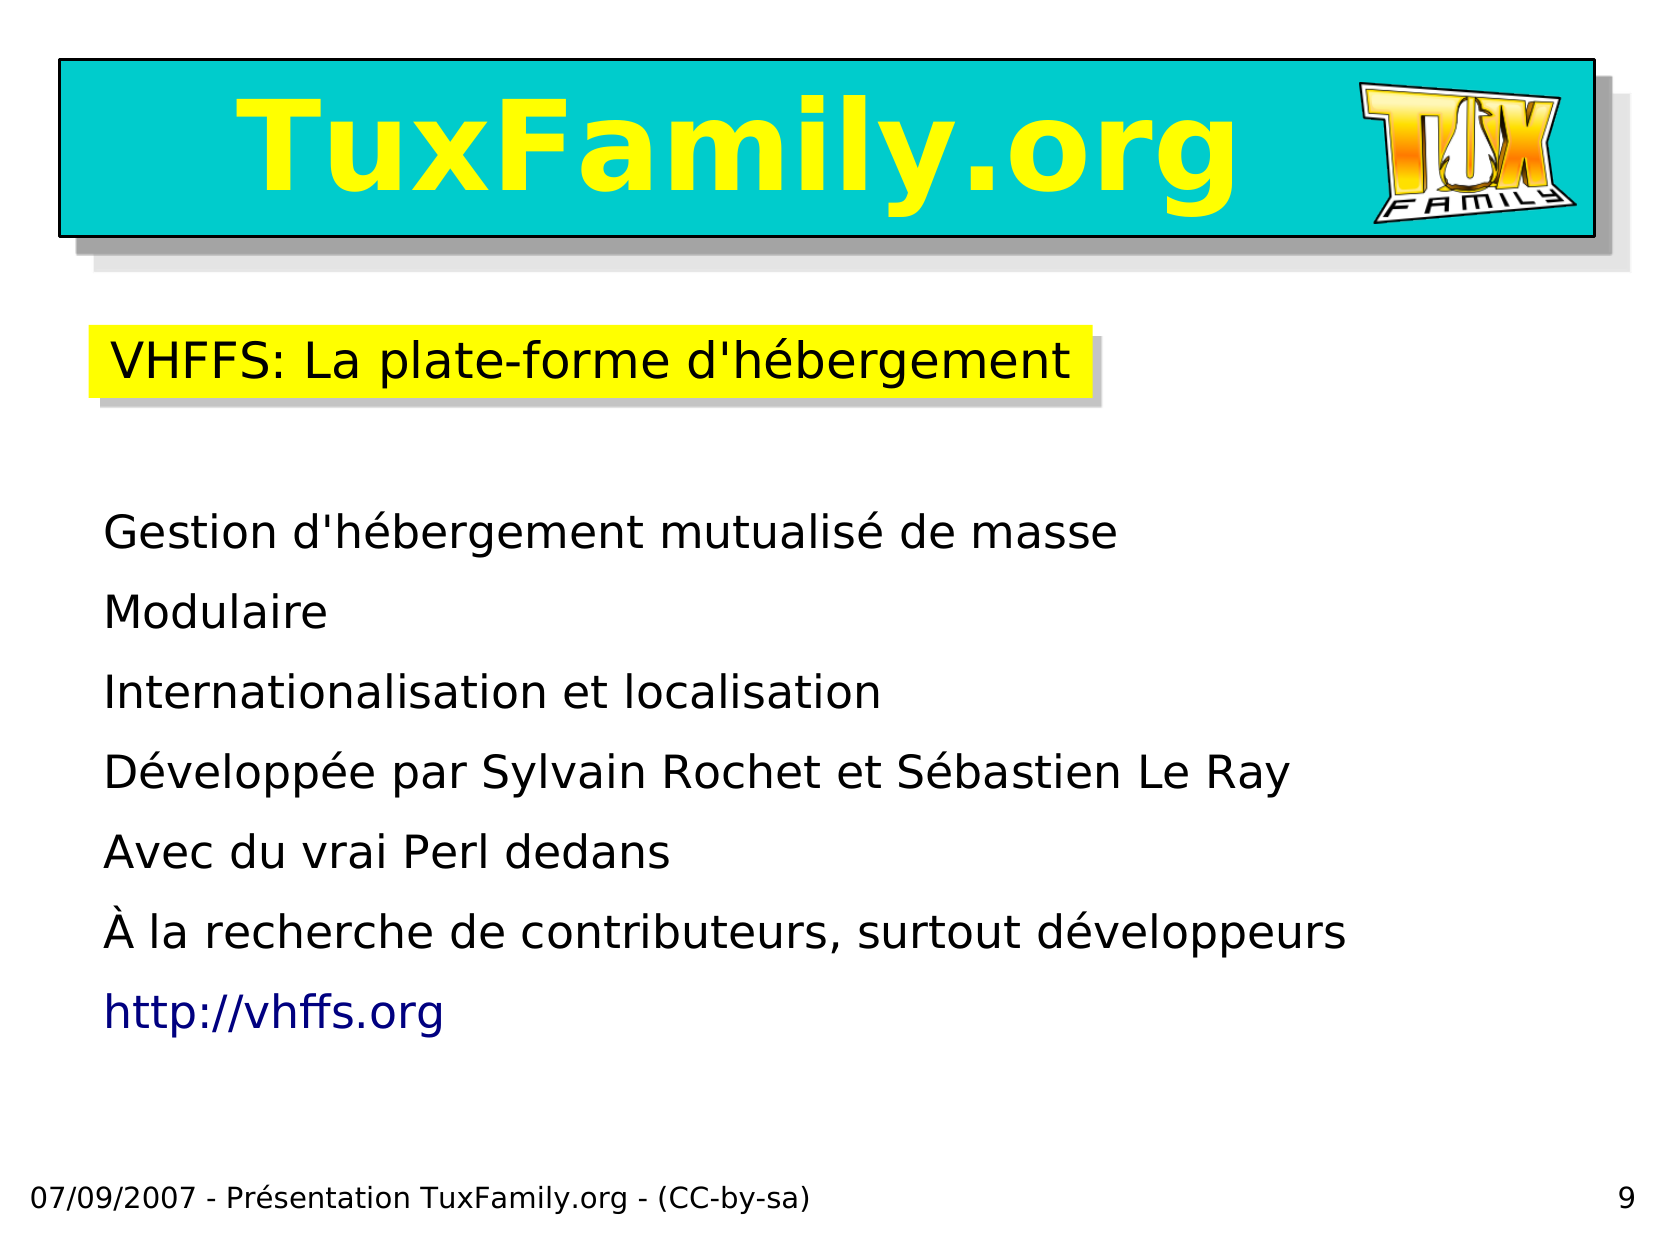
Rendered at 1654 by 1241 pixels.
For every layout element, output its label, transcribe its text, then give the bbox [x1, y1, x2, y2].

text_box Gestion d'hébergement mutualisé de masse Modulaire Internationalisation et localisation Développée par Sylvain Rochet et Sébastien Le Ray Avec du vrai Perl dedans À la recherche de contributeurs, surtout développeurs http://vhffs.org [88, 472, 1447, 1020]
text_box VHFFS: La plate-forme d'hébergement [88, 324, 1093, 398]
picture [1359, 82, 1577, 224]
